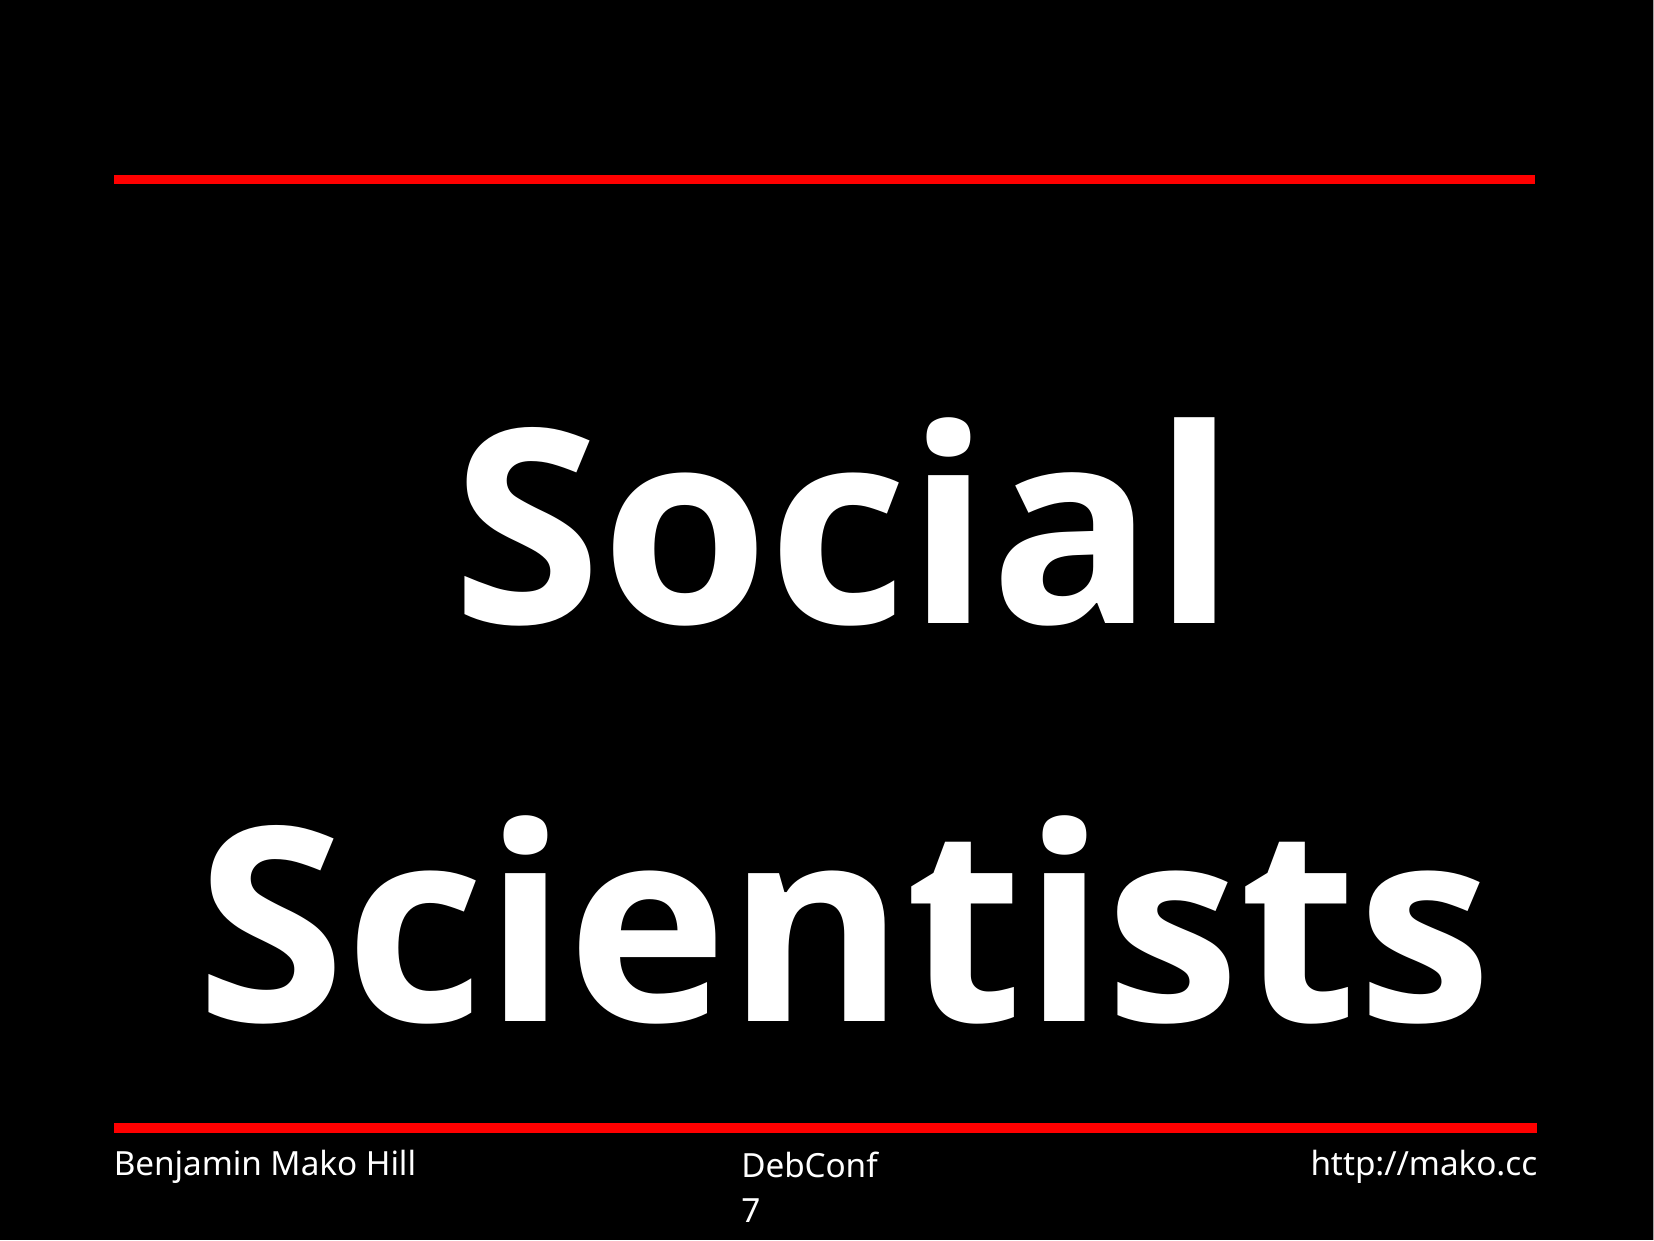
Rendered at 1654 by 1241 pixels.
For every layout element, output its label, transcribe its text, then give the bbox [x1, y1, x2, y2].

list Social Scientists [137, 333, 1534, 1000]
